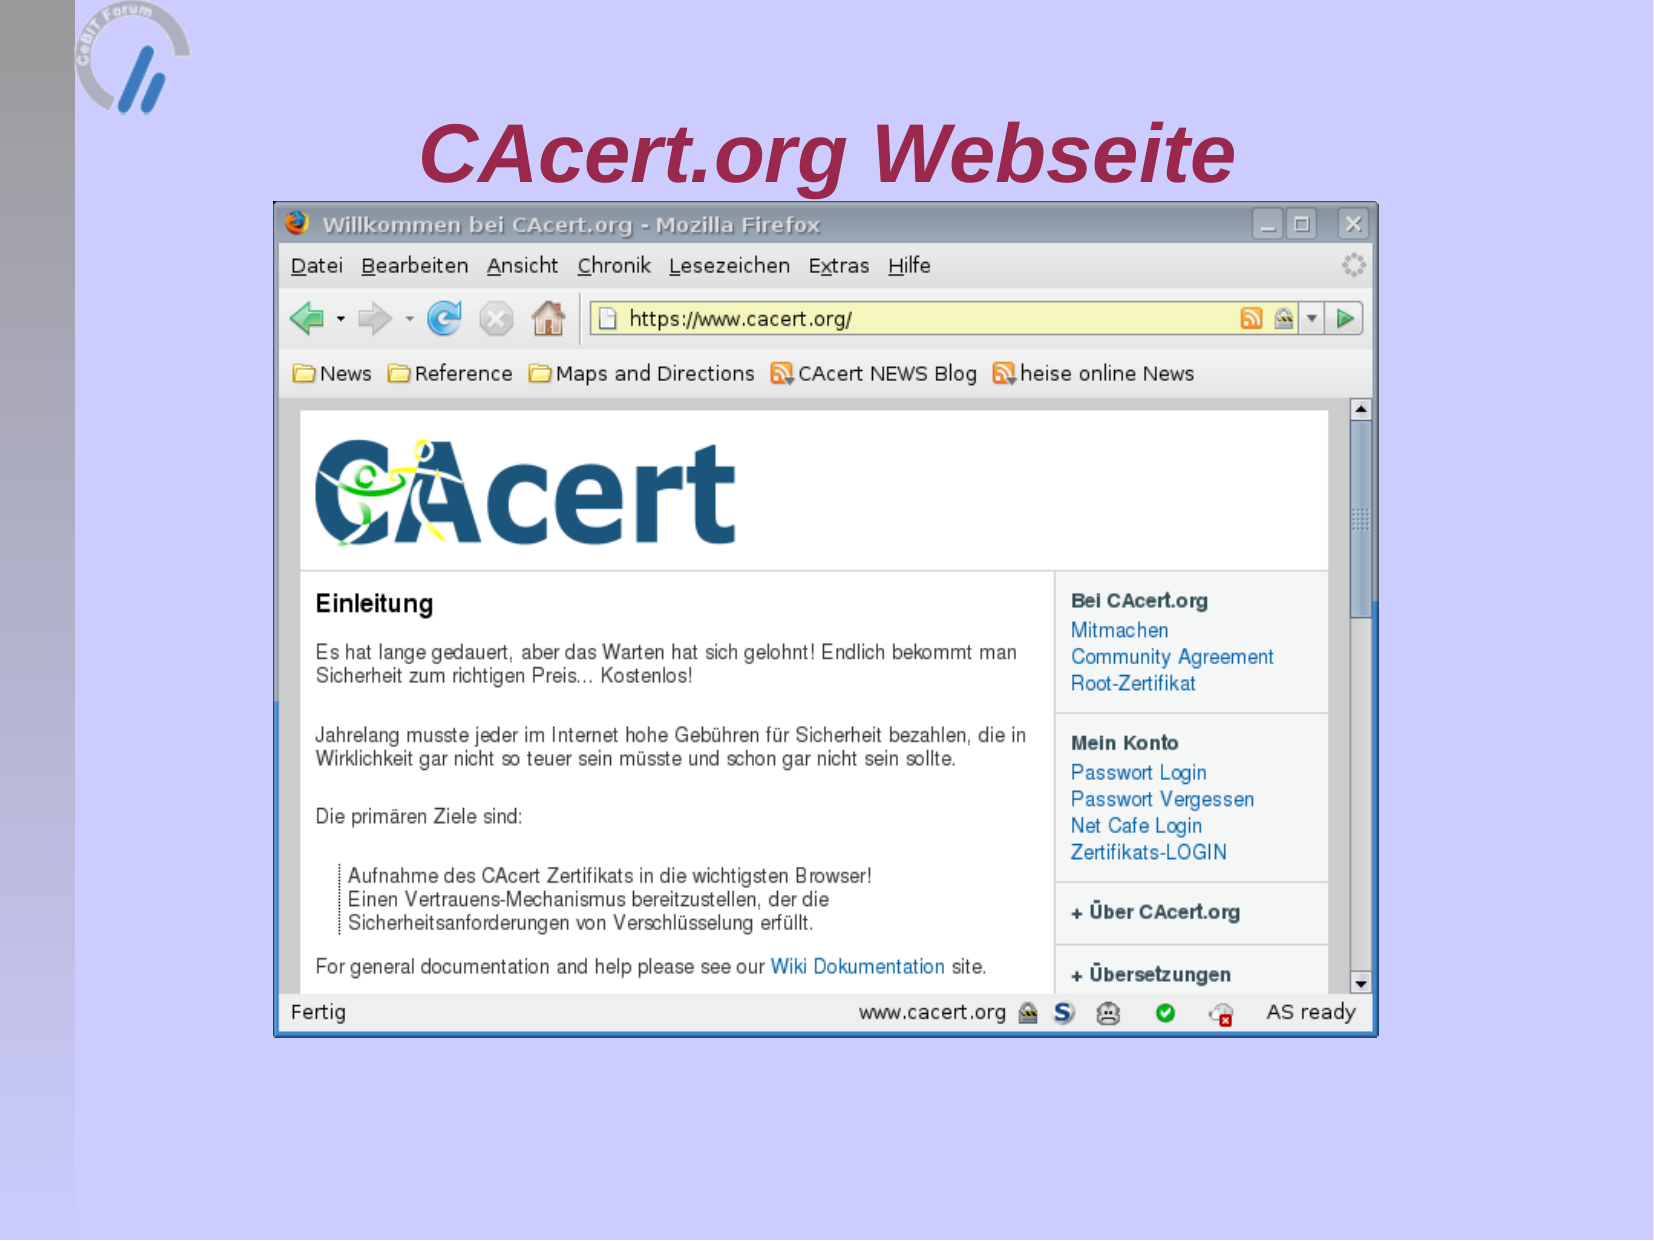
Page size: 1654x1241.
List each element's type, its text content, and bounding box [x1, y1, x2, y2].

picture [273, 257, 1379, 1038]
title CAcert.org Webseite [121, 49, 1534, 257]
